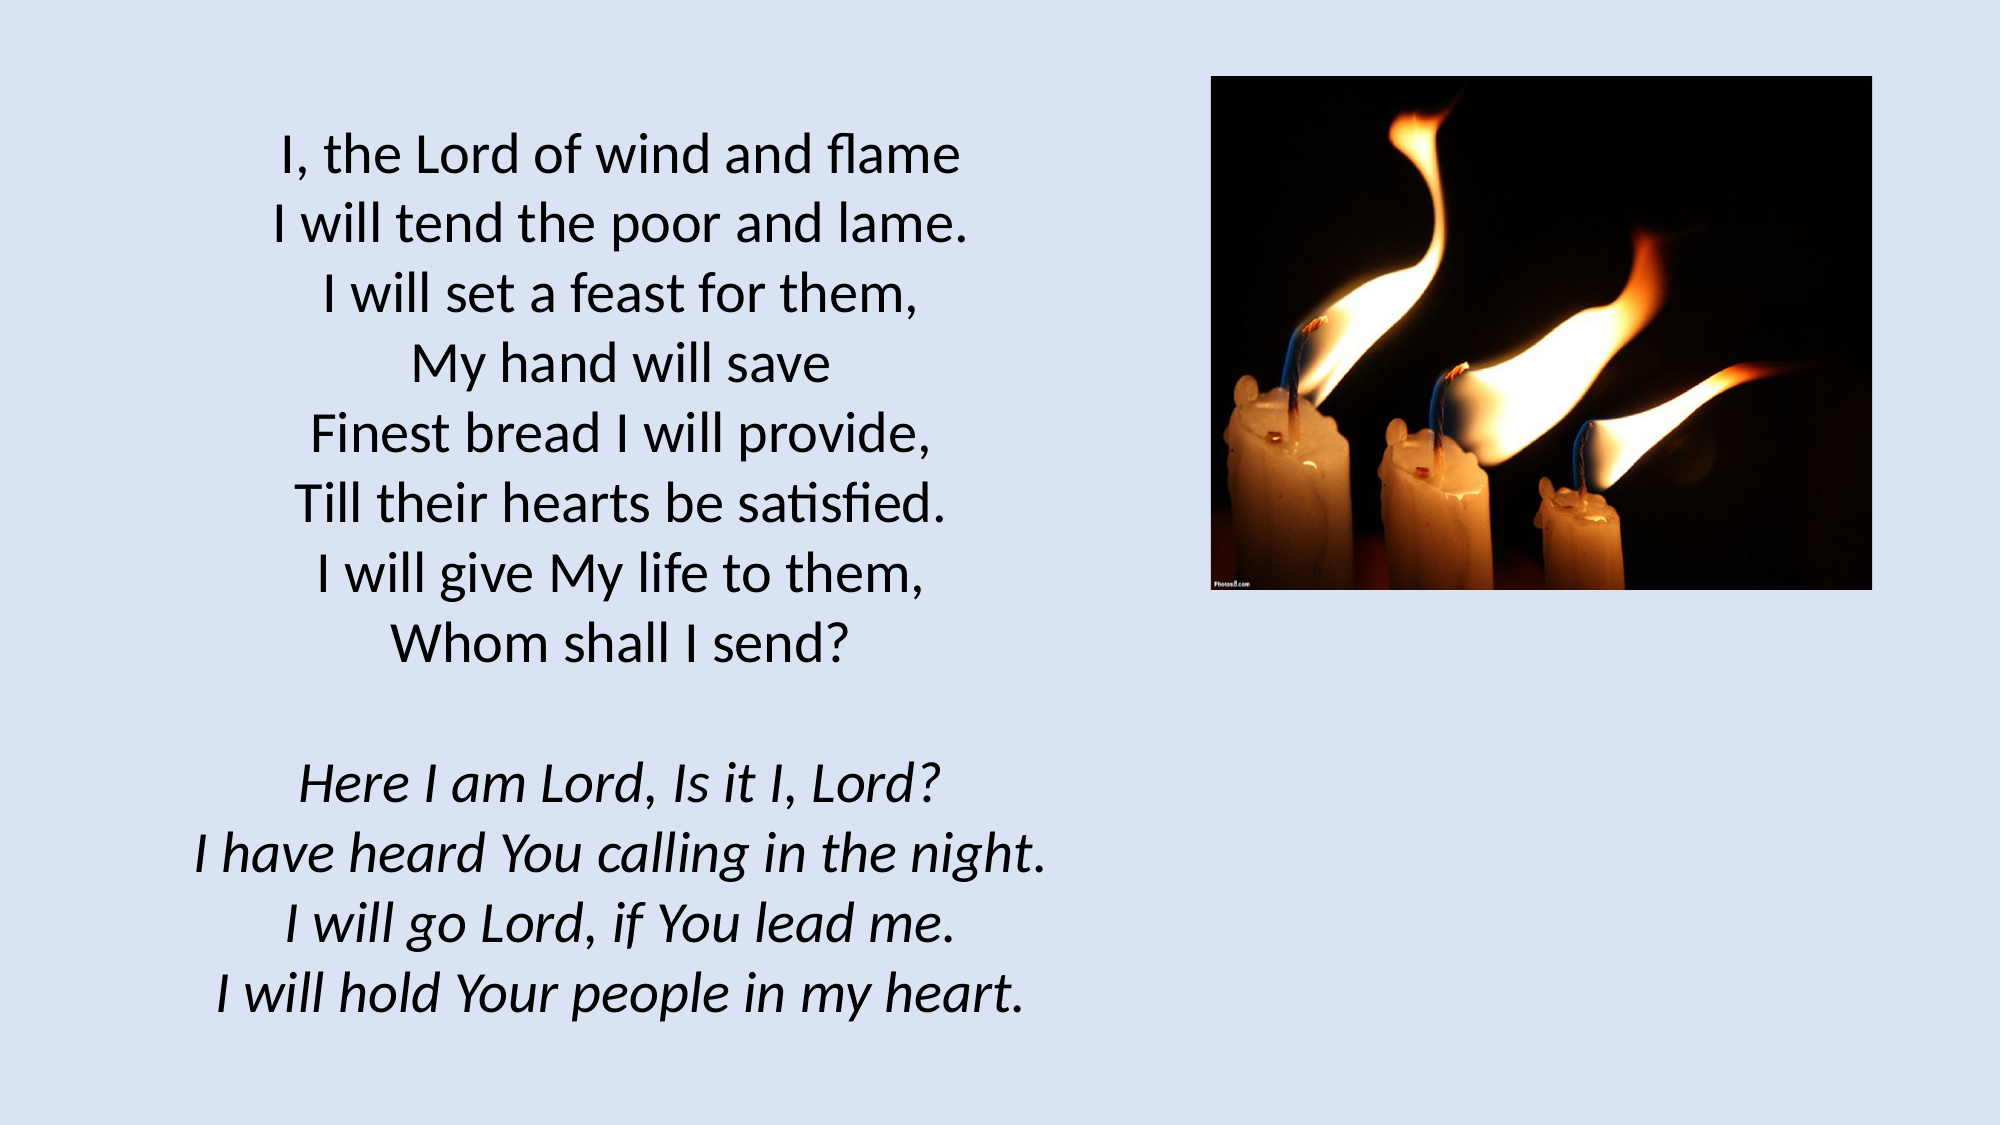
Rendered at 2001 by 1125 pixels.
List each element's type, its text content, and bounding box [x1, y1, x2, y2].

picture [1210, 76, 1873, 590]
text_box I, the Lord of wind and flame I will tend the poor and lame. I will set a feast for them, My hand will save Finest bread I will provide, Till their hearts be satisfied. I will give My life to them, Whom shall I send? Here I am Lord, Is it I, Lord? I have heard You calling in the night. I will go Lord, if You lead me. I will hold Your people in my heart. [127, 107, 1128, 1042]
